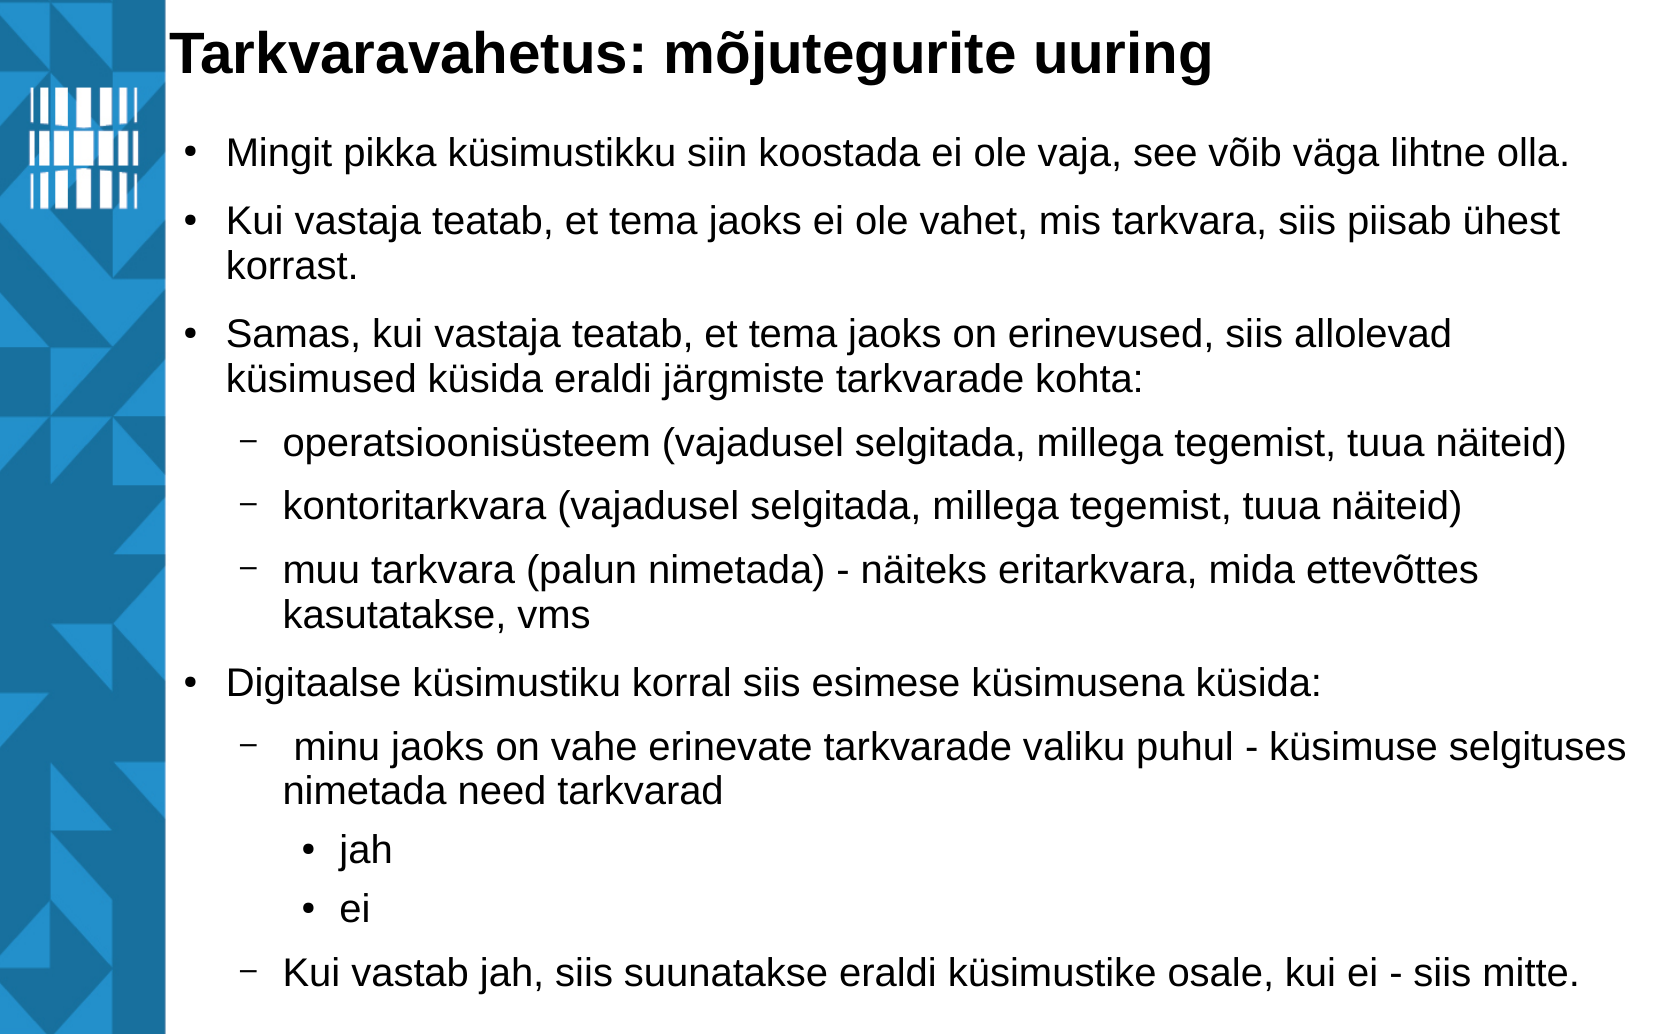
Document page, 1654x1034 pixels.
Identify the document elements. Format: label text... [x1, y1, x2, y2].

list Mingit pikka küsimustikku siin koostada ei ole vaja, see võib väga lihtne olla. Kui vastaja teatab, et tema jaoks ei ole vahet, mis tarkvara, siis piisab ühest korrast. Samas, kui vastaja teatab, et tema jaoks on erinevused, siis allolevad küsimused küsida eraldi järgmiste tarkvarade kohta: operatsioonisüsteem (vajadusel selgitada, millega tegemist, tuua näiteid) kontoritarkvara (vajadusel selgitada, millega tegemist, tuua näiteid) muu tarkvara (palun nimetada) - näiteks eritarkvara, mida ettevõttes kasutatakse, vms Digitaalse küsimustiku korral siis esimese küsimusena küsida: minu jaoks on vahe erinevate tarkvarade valiku puhul - küsimuse selgituses nimetada need tarkvarad jah ei Kui vastab jah, siis suunatakse eraldi küsimustike osale, kui ei - siis mitte. [169, 129, 1630, 997]
title Tarkvaravahetus: mõjutegurite uuring [169, 11, 1571, 95]
